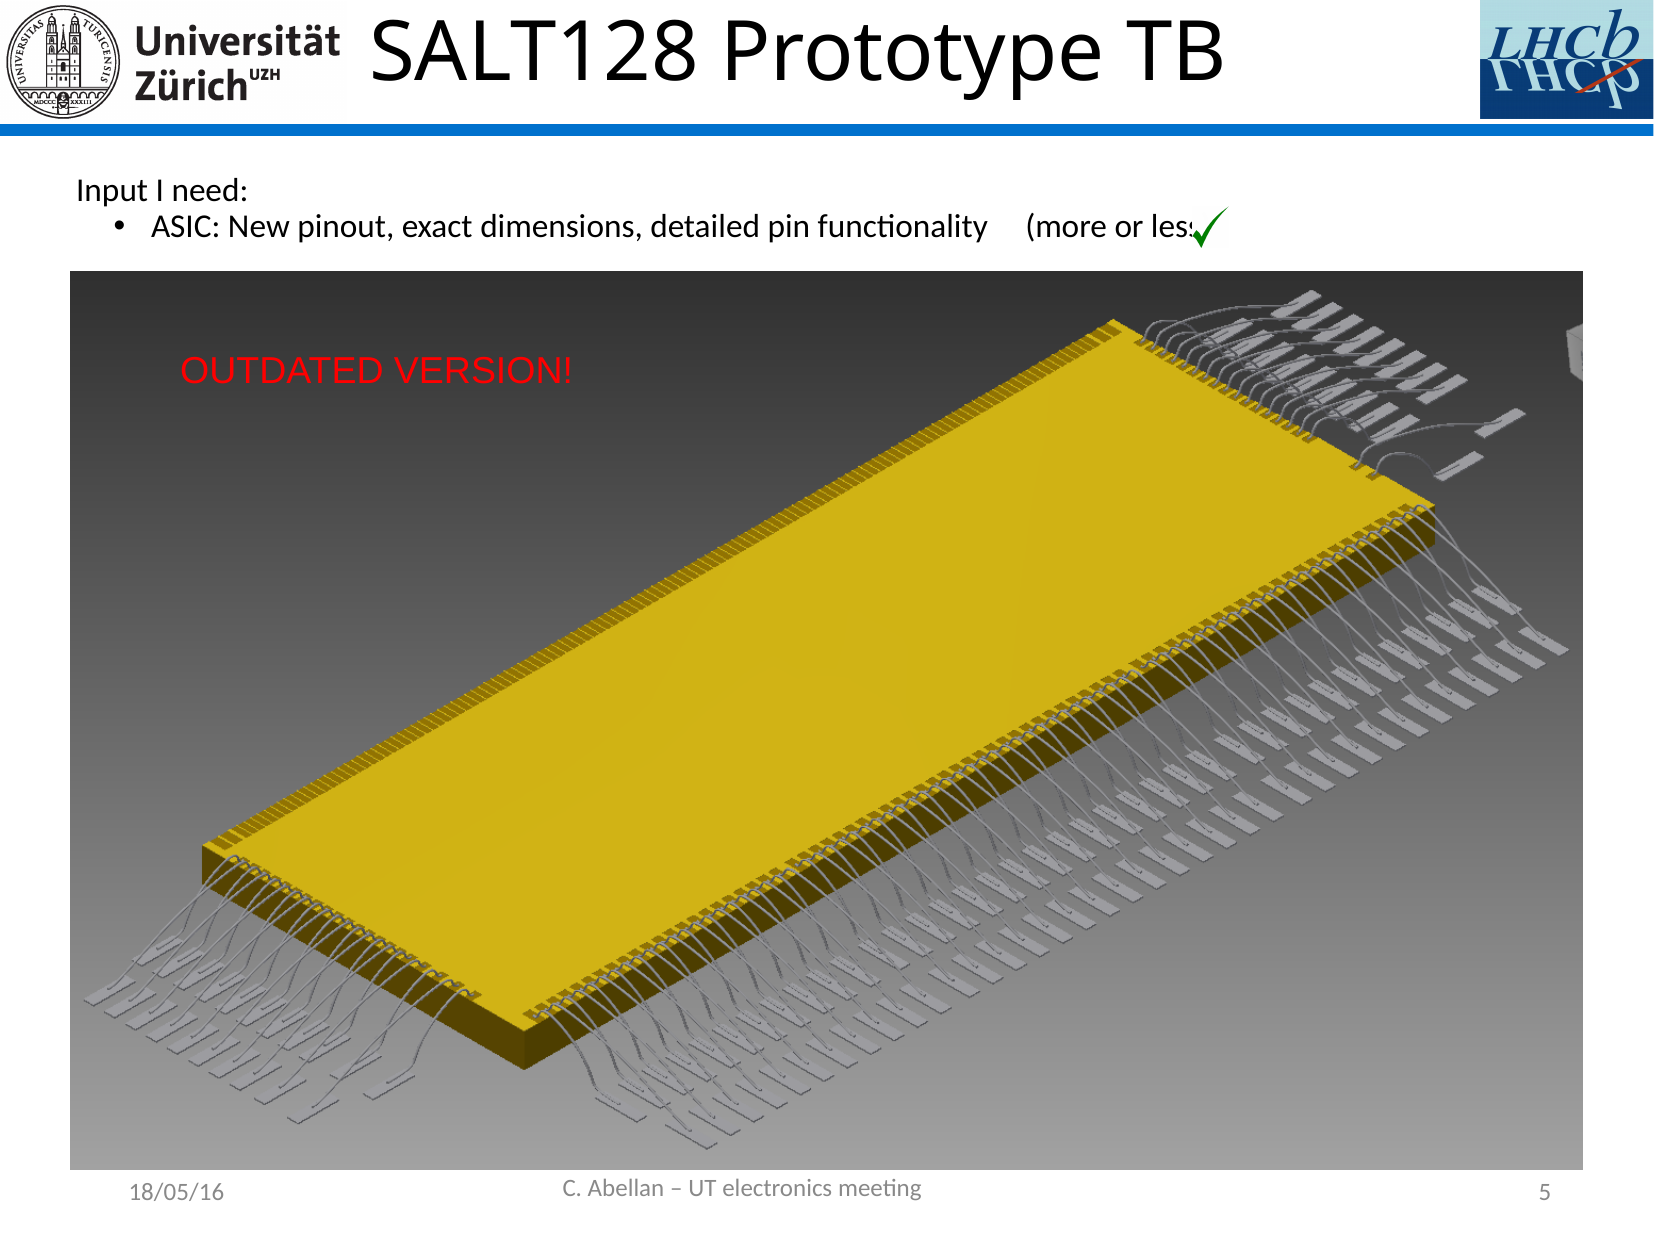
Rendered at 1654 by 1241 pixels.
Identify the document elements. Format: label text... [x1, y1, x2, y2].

text_box OUTDATED VERSION! [165, 342, 591, 400]
list Input I need: ASIC: New pinout, exact dimensions, detailed pin functionality (more or less) [23, 165, 1607, 1170]
picture [1480, 0, 1654, 119]
picture [70, 271, 1583, 1170]
title SALT128 Prototype TB [354, 1, 1477, 107]
picture [0, 1, 347, 124]
picture [1192, 206, 1229, 249]
